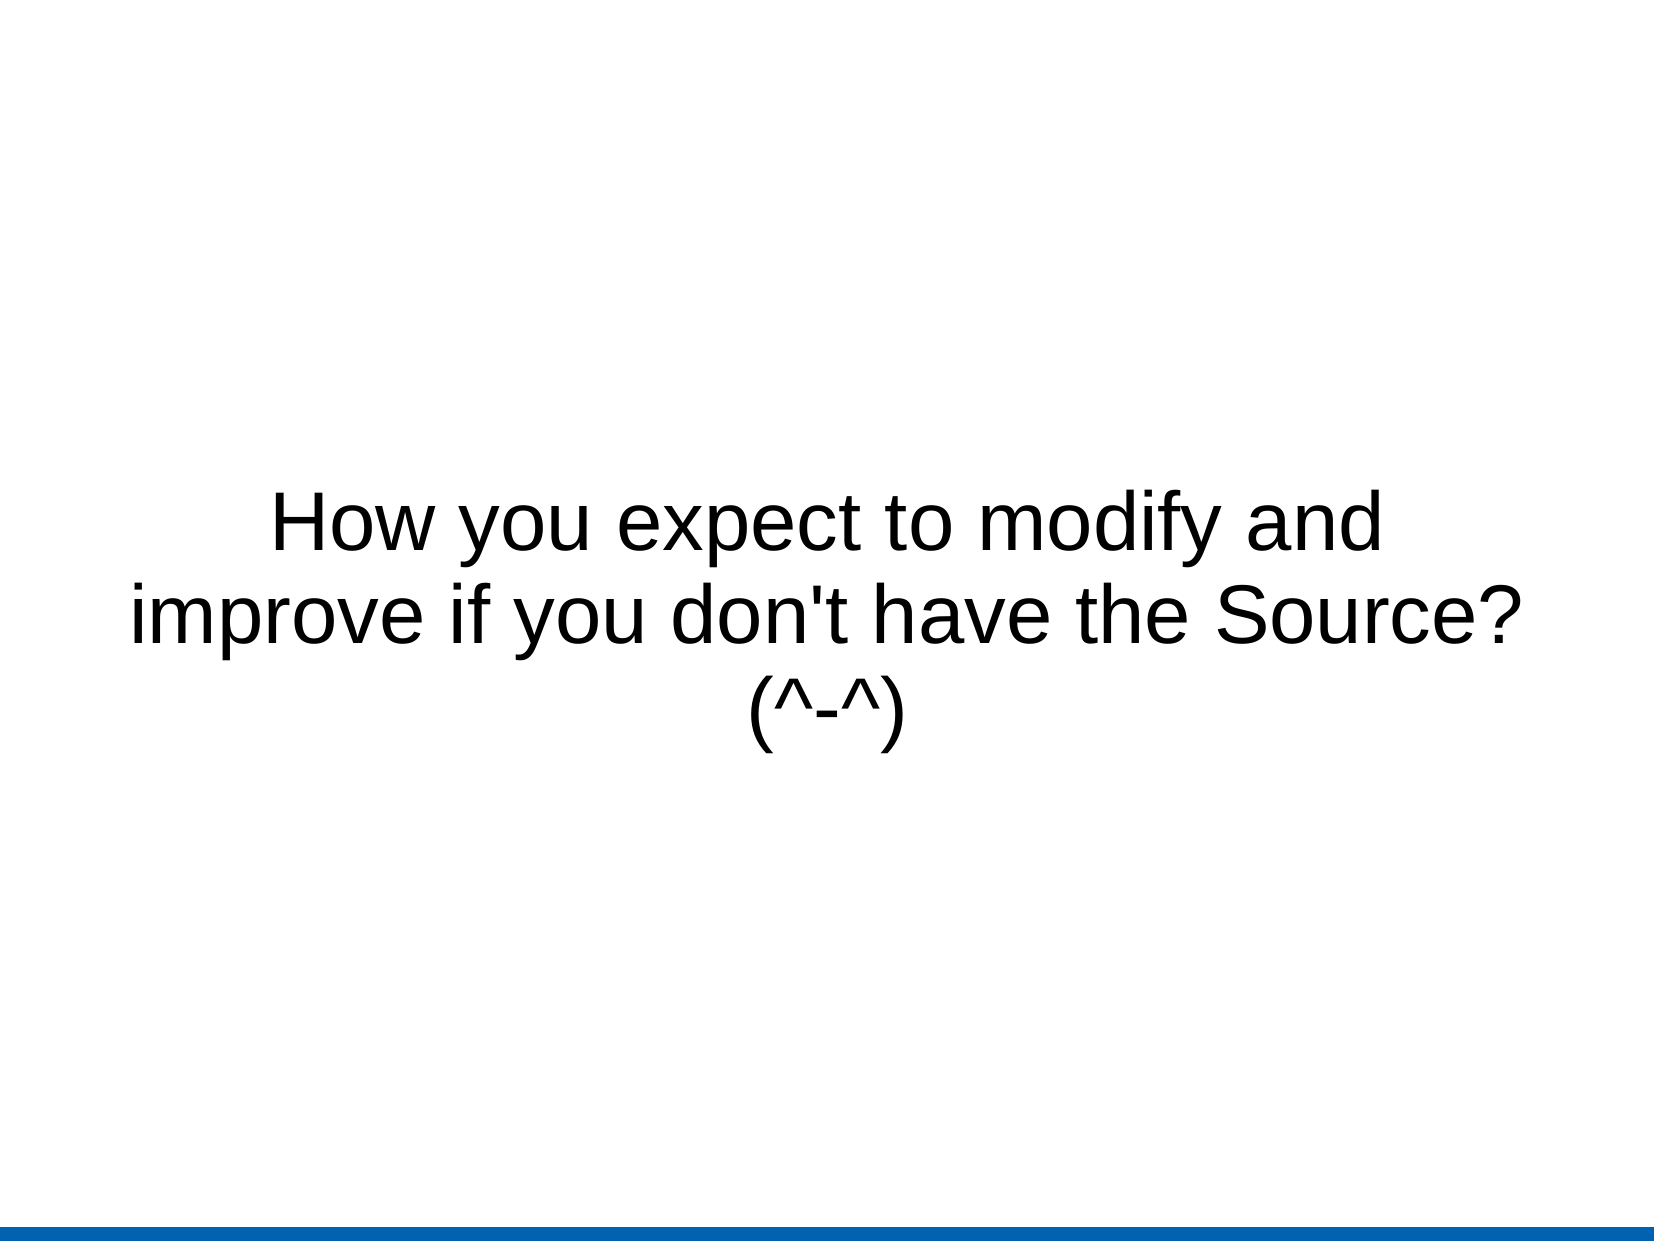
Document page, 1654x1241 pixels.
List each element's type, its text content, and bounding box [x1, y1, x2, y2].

subtitle How you expect to modify and improve if you don't have the Source? (^-^) [121, 112, 1534, 1117]
